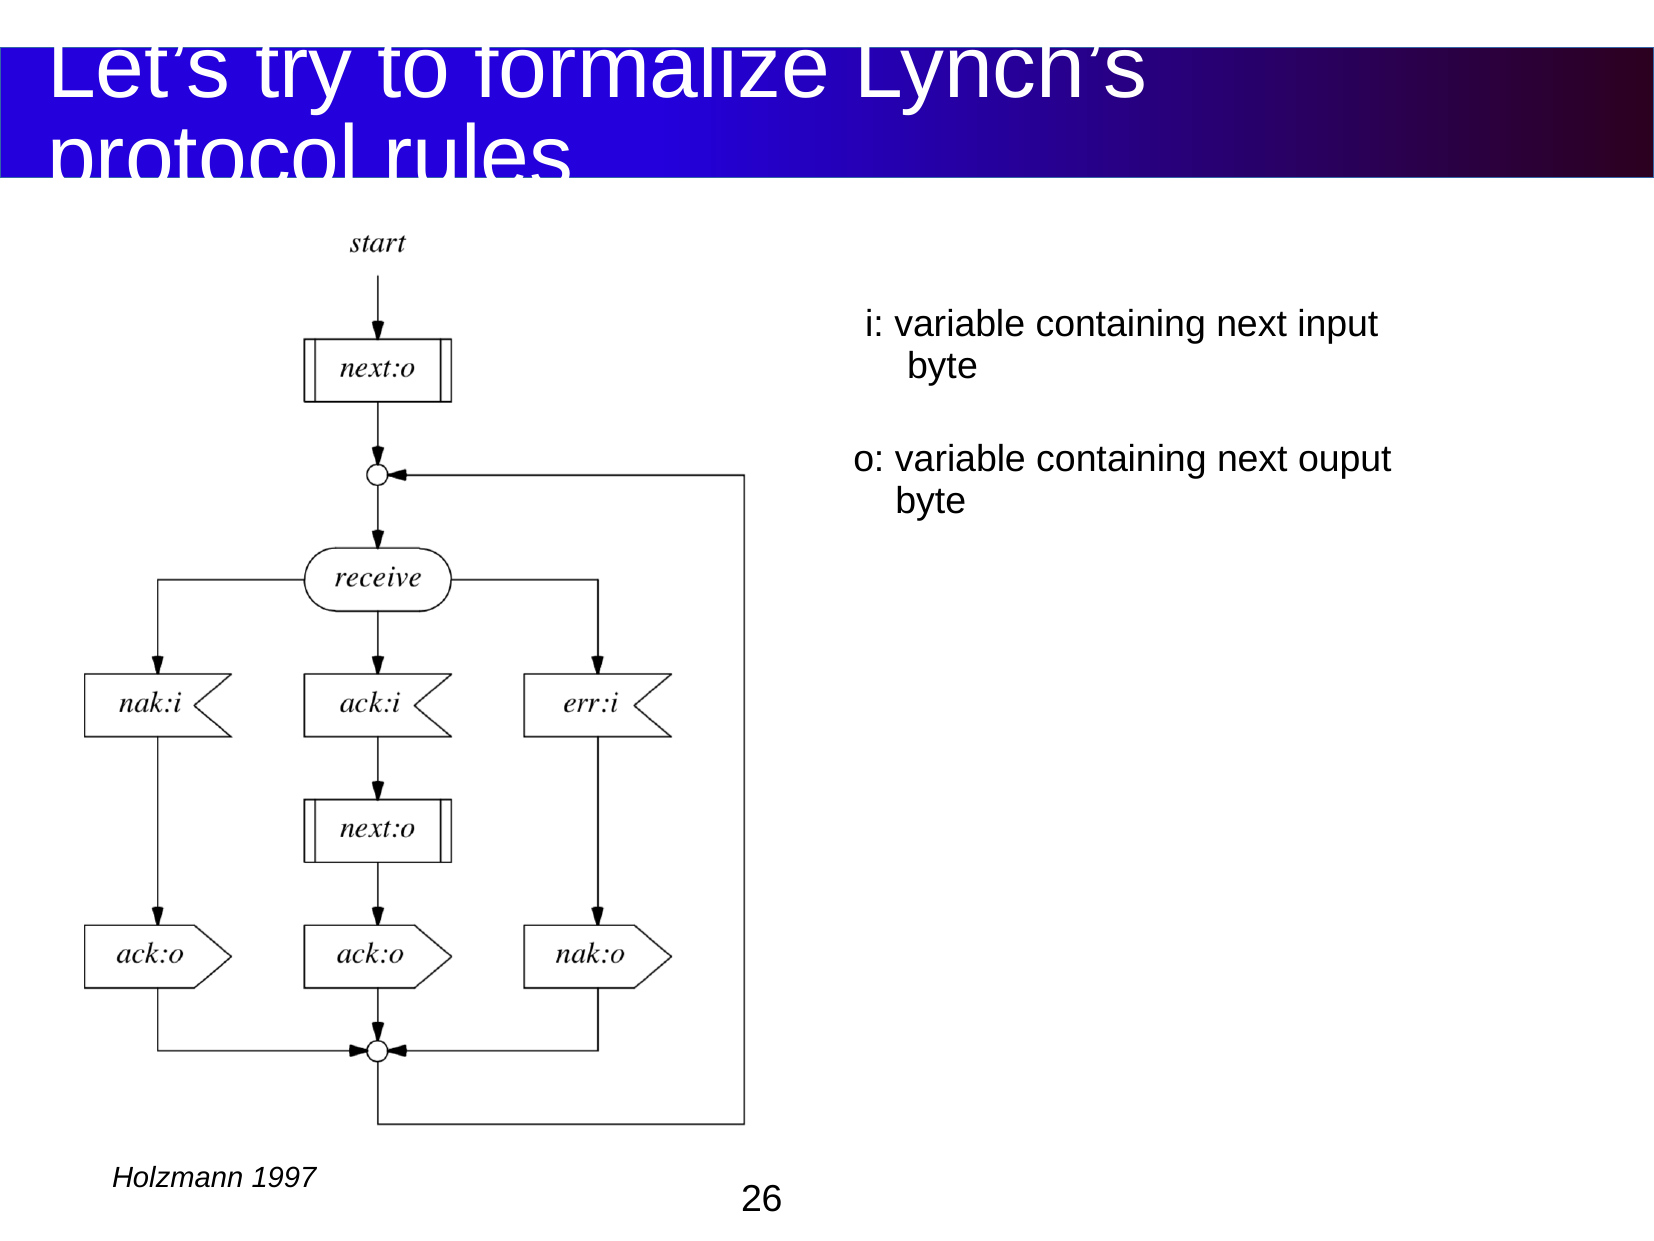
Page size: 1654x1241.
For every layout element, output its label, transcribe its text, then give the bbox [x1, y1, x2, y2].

text_box o: variable containing next ouput byte [838, 430, 1607, 565]
title Let’s try to formalize Lynch’s protocol rules [47, 6, 1477, 225]
picture [29, 224, 809, 1158]
text_box Holzmann 1997 [76, 1163, 318, 1194]
text_box i: variable containing next input byte [850, 295, 1619, 431]
